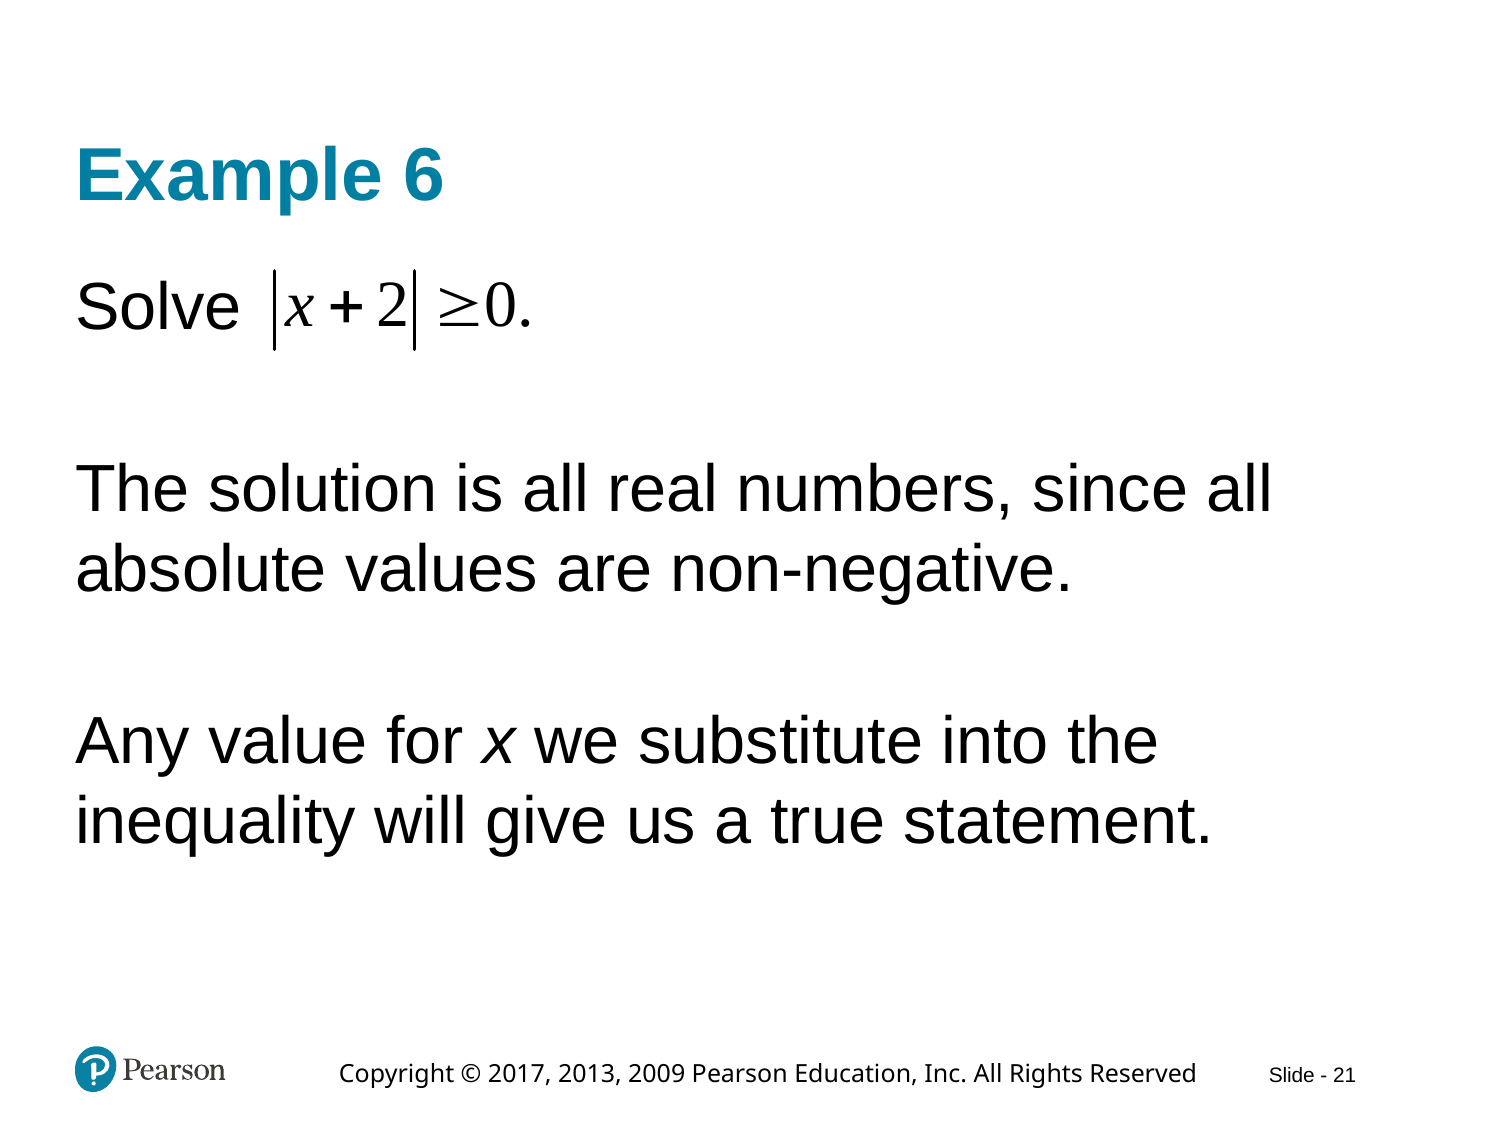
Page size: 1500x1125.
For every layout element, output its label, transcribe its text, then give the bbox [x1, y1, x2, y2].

list Any value for x we substitute into the inequality will give us a true statement. [75, 696, 1425, 863]
list Solve [75, 262, 250, 338]
title Example 6 [75, 35, 1425, 216]
chart [267, 265, 535, 355]
list The solution is all real numbers, since all absolute values are non-negative. [75, 444, 1425, 605]
